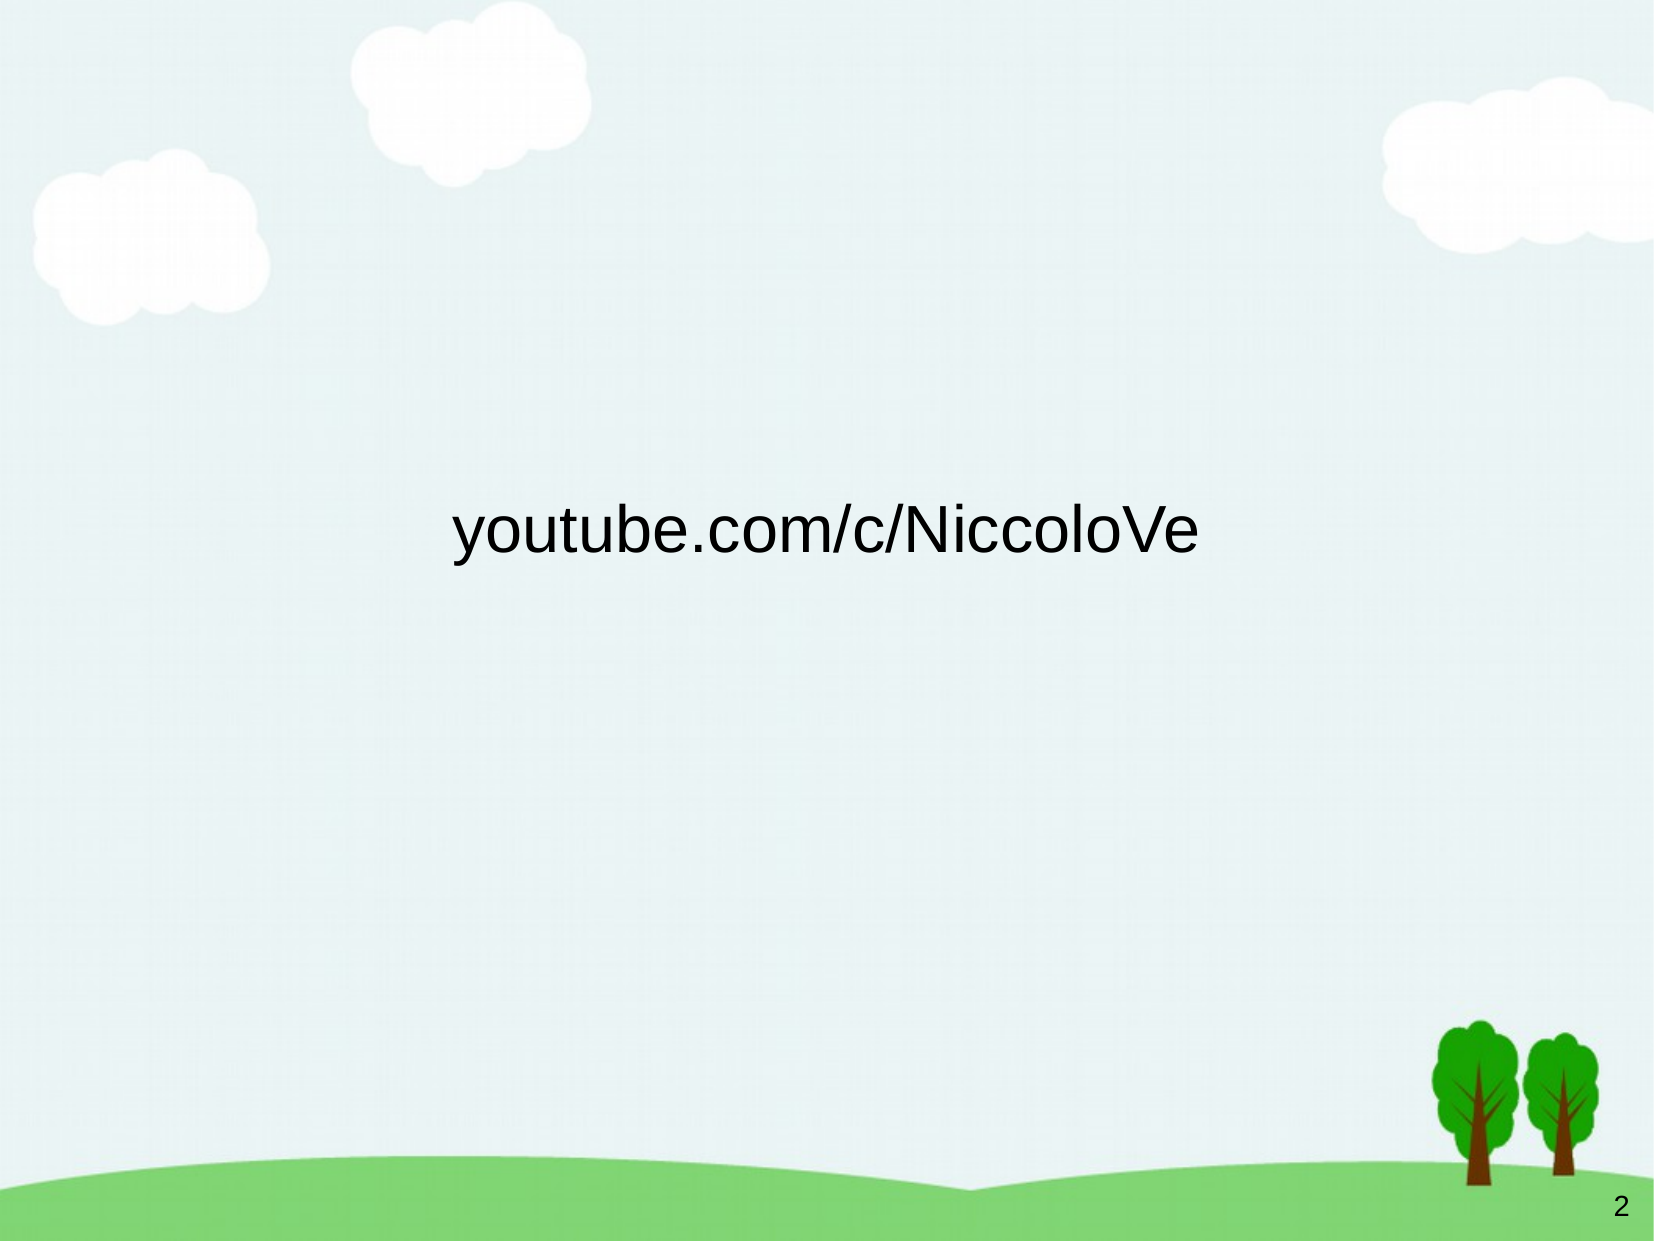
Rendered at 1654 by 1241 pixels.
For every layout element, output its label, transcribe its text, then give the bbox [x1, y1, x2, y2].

subtitle youtube.com/c/NiccoloVe [82, 49, 1571, 1010]
picture [0, 0, 1654, 1241]
